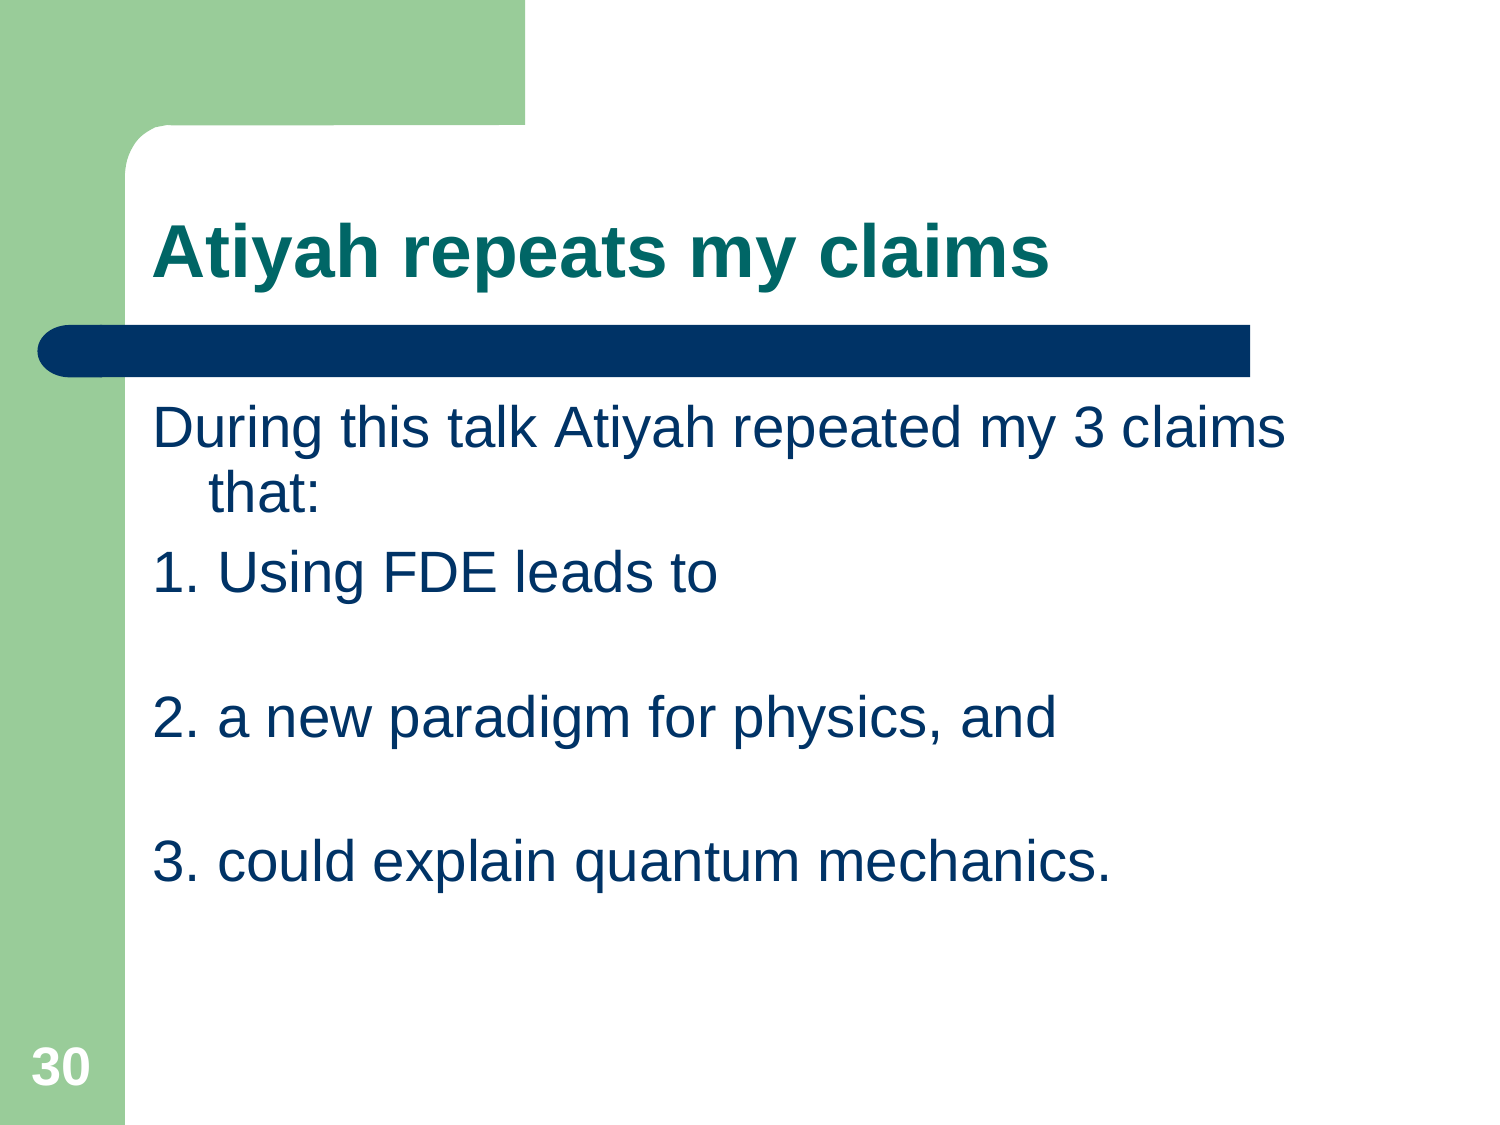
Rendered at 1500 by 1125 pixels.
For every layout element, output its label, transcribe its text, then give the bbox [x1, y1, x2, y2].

list During this talk Atiyah repeated my 3 claims that: 1. Using FDE leads to 2. a new paradigm for physics, and 3. could explain quantum mechanics. [137, 387, 1400, 999]
title Atiyah repeats my claims [136, 136, 1414, 301]
